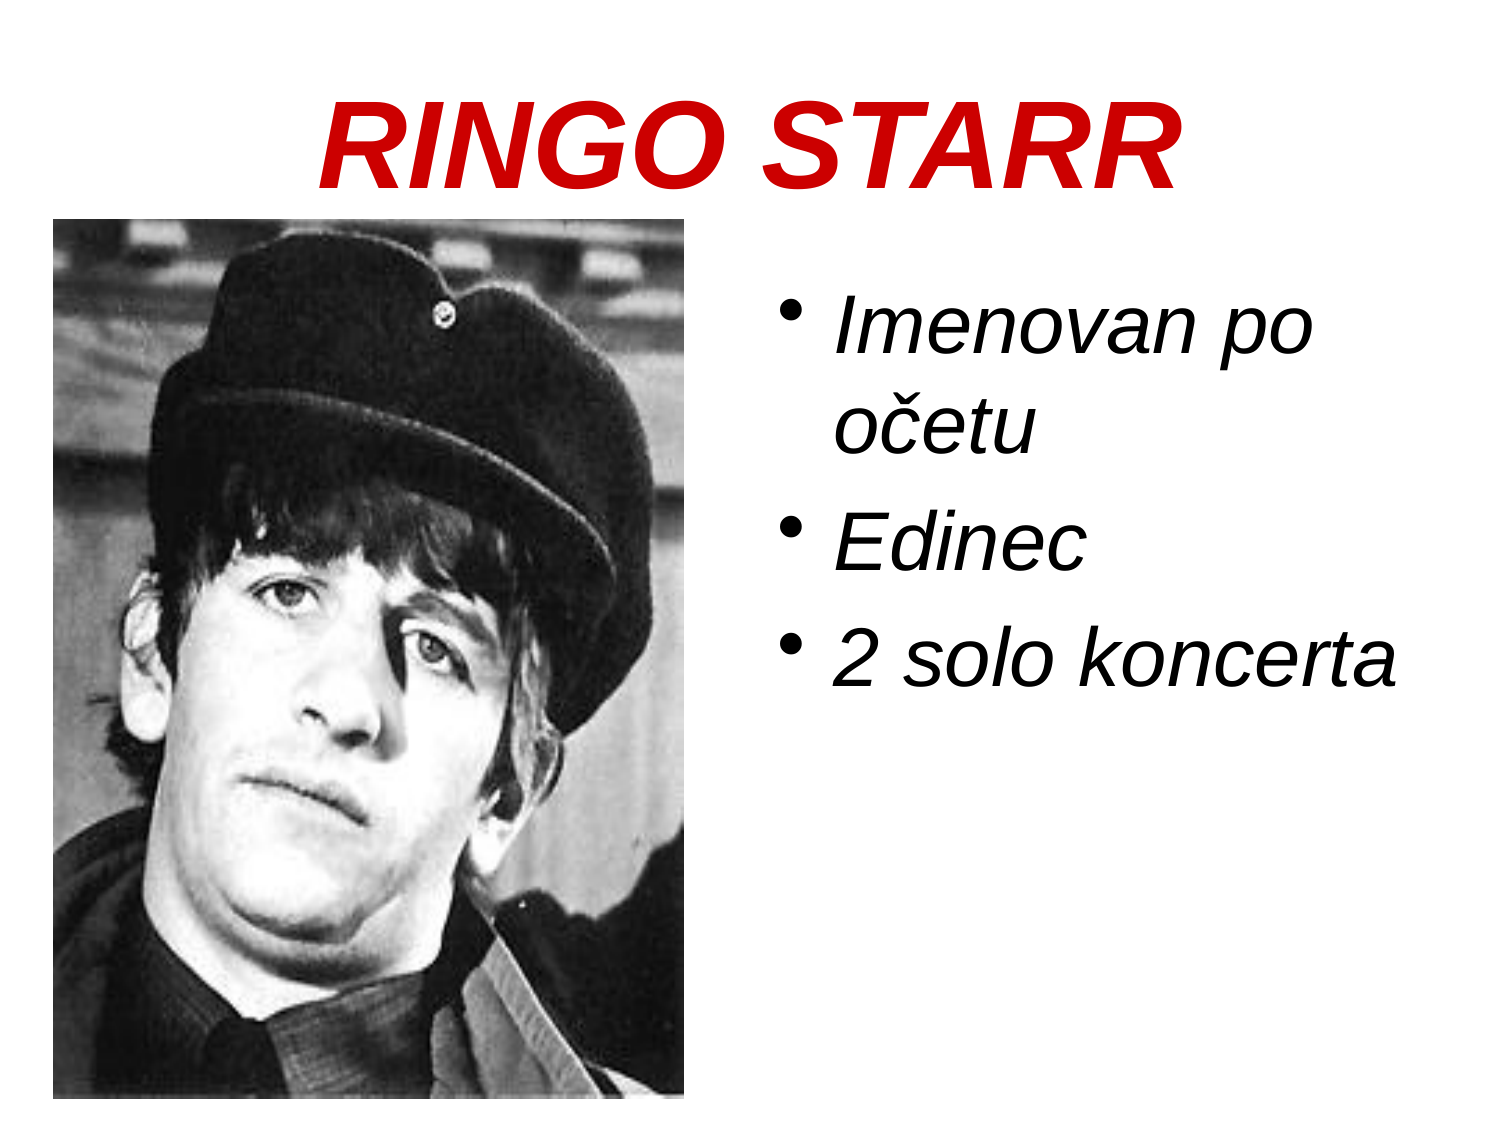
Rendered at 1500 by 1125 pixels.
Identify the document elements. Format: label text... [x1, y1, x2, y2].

picture [53, 219, 684, 1099]
list Imenovan po očetu Edinec 2 solo koncerta [762, 262, 1425, 1005]
title RINGO STARR [75, 45, 1425, 233]
